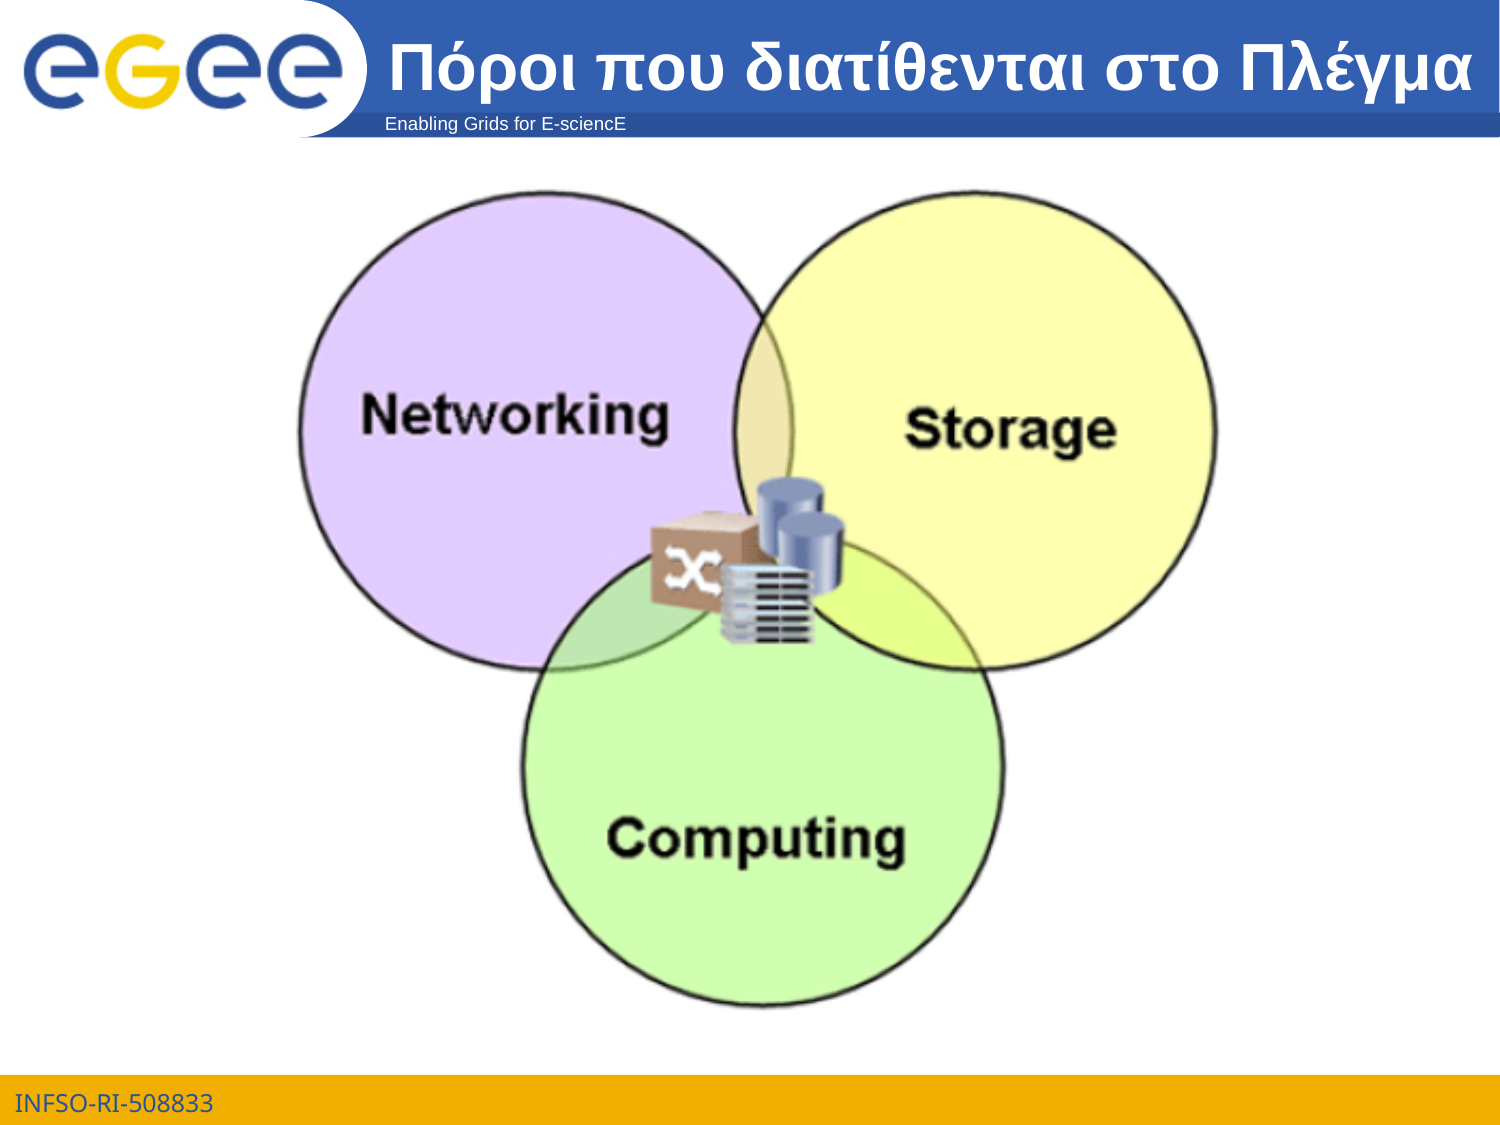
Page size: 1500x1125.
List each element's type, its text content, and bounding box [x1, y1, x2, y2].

title Πόροι που διατίθενται στο Πλέγμα [369, 0, 1475, 195]
picture [18, 30, 349, 112]
picture [188, 171, 1300, 1034]
